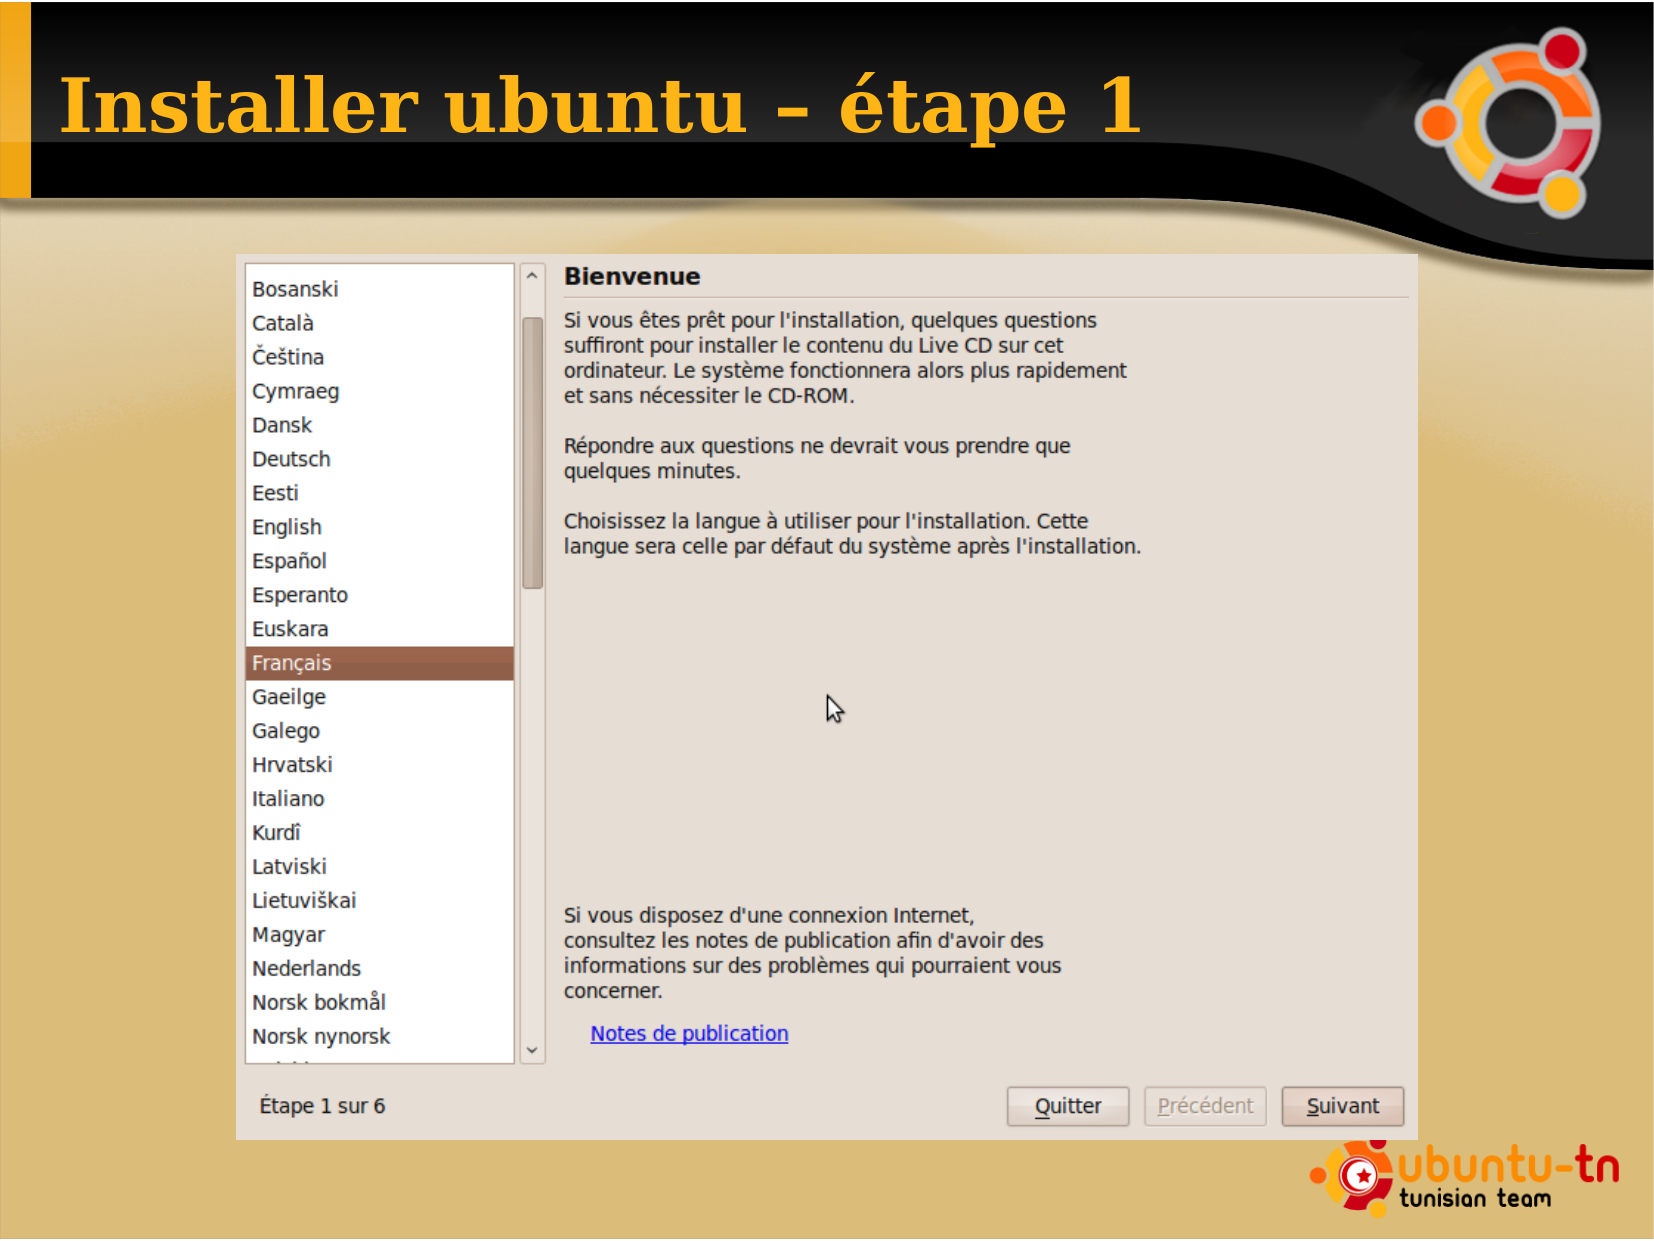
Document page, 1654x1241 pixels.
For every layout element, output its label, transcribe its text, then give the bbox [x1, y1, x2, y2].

title Installer ubuntu – étape 1 [59, 9, 1447, 202]
picture [0, 0, 1654, 1241]
